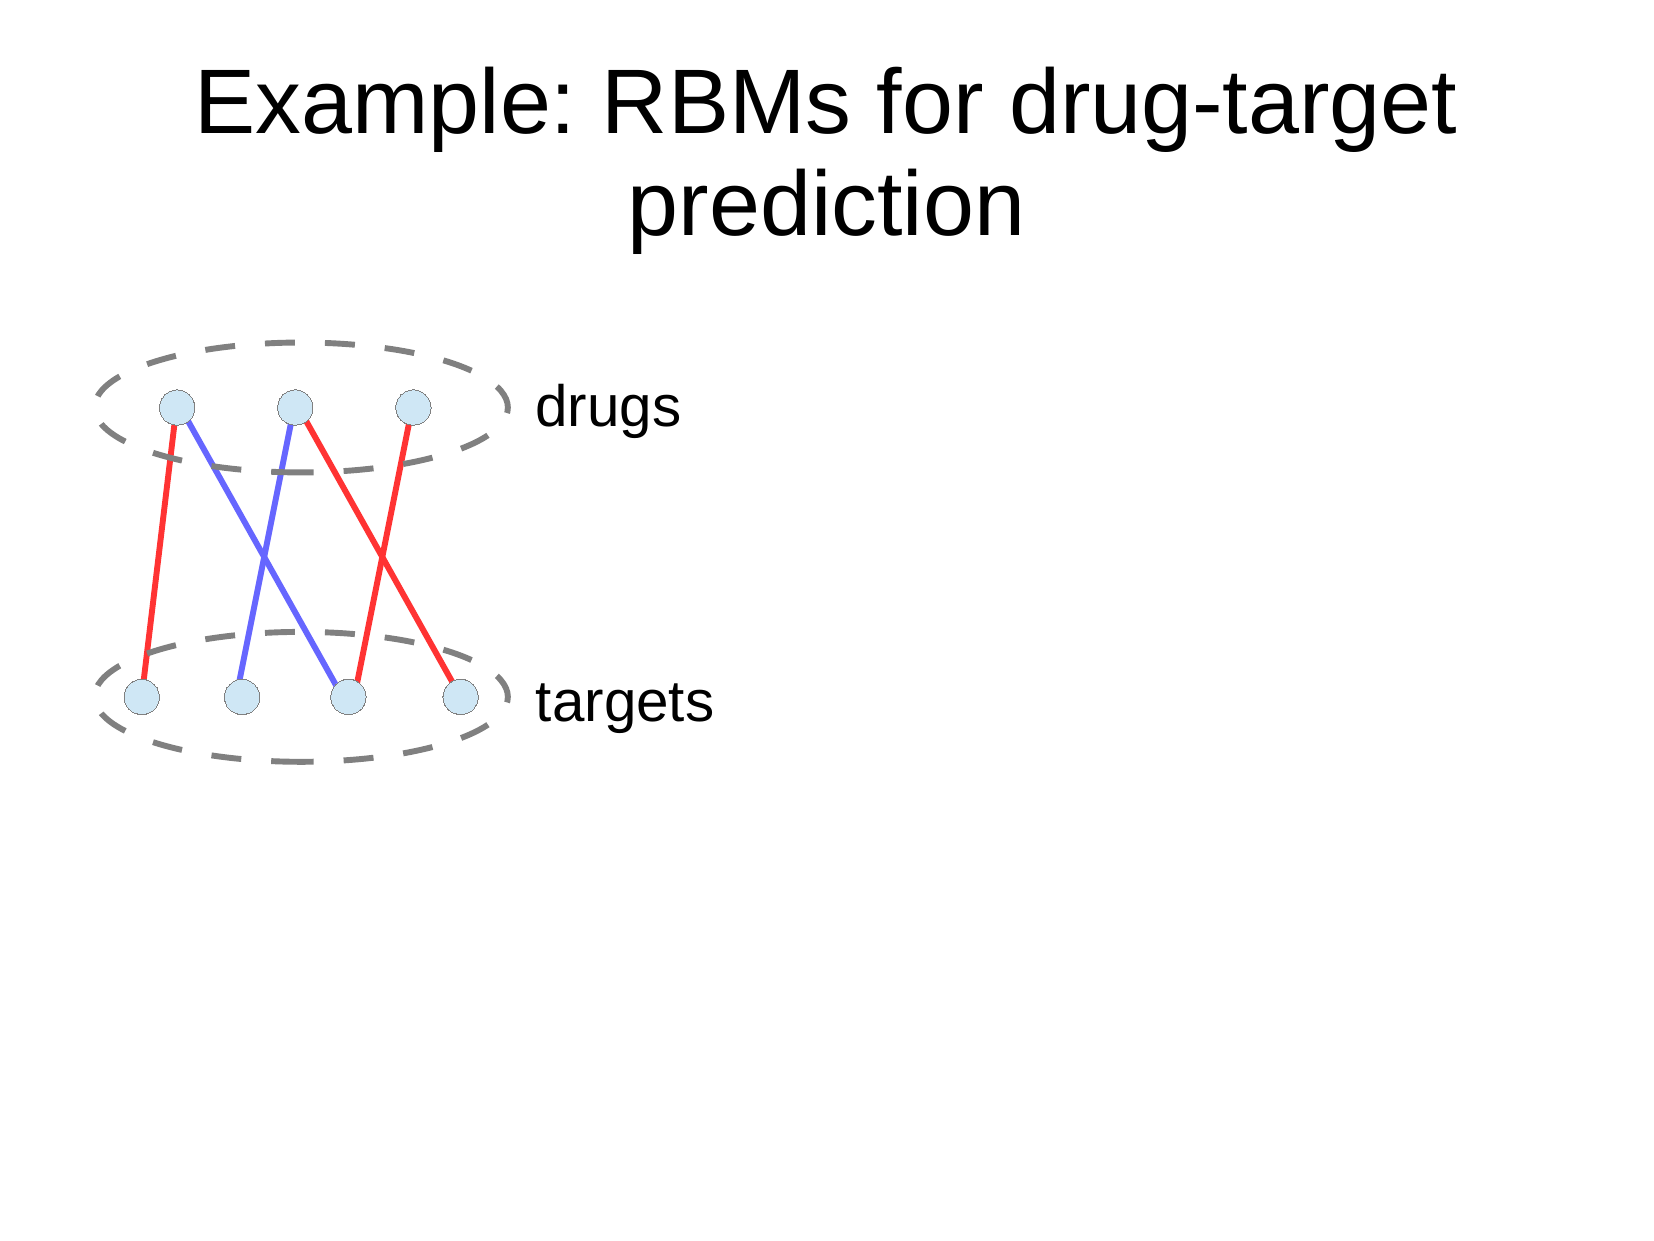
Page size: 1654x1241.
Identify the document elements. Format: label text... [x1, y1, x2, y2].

text_box drugs [520, 366, 697, 446]
text_box [395, 389, 432, 426]
text_box [277, 389, 313, 426]
text_box [442, 679, 479, 715]
text_box targets [520, 661, 730, 742]
title Example: RBMs for drug-target prediction [82, 49, 1571, 257]
text_box [330, 679, 367, 715]
text_box [159, 389, 195, 426]
text_box [224, 679, 260, 715]
text_box [124, 679, 160, 715]
